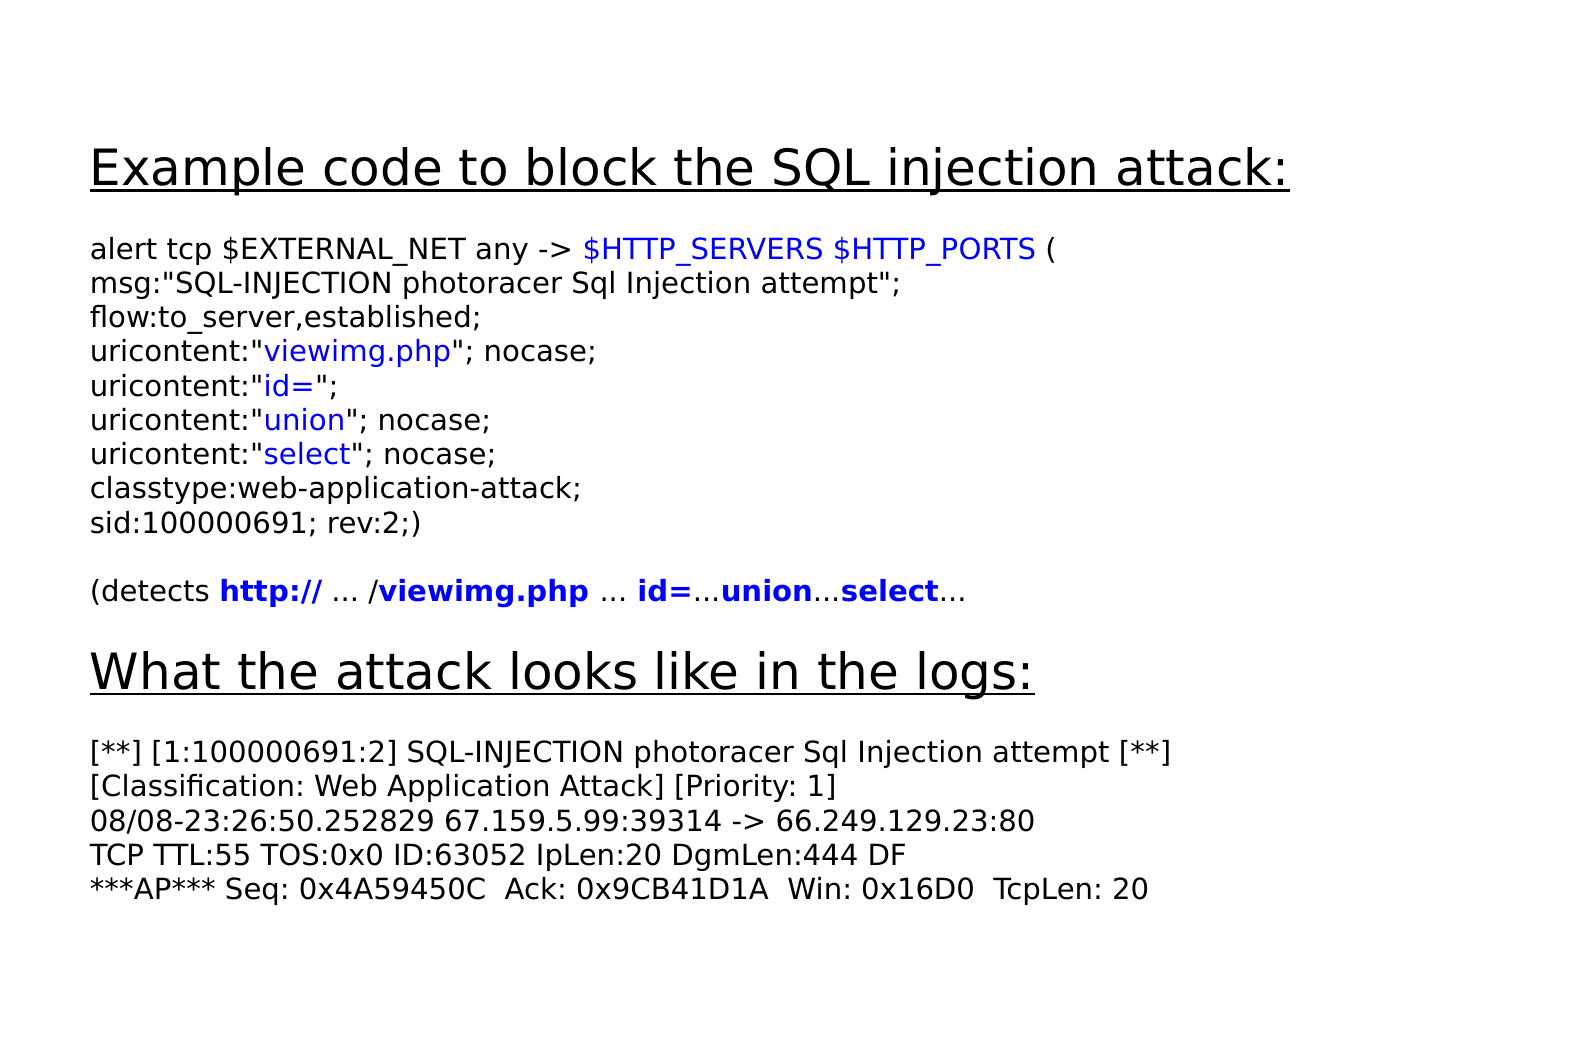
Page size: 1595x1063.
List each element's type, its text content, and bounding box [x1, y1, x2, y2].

text_box Example code to block the SQL injection attack: alert tcp $EXTERNAL_NET any -> $HTTP_SERVERS $HTTP_PORTS ( msg:"SQL-INJECTION photoracer Sql Injection attempt"; flow:to_server,established; uricontent:"viewimg.php"; nocase; uricontent:"id="; uricontent:"union"; nocase; uricontent:"select"; nocase; classtype:web-application-attack; sid:100000691; rev:2;) (detects http:// ... /viewimg.php ... id=...union...select... What the attack looks like in the logs: [**] [1:100000691:2] SQL-INJECTION photoracer Sql Injection attempt [**] [Classification: Web Application Attack] [Priority: 1] 08/08-23:26:50.252829 67.159.5.99:39314 -> 66.249.129.23:80 TCP TTL:55 TOS:0x0 ID:63052 IpLen:20 DgmLen:444 DF ***AP*** Seq: 0x4A59450C Ack: 0x9CB41D1A Win: 0x16D0 TcpLen: 20 [75, 131, 1501, 915]
